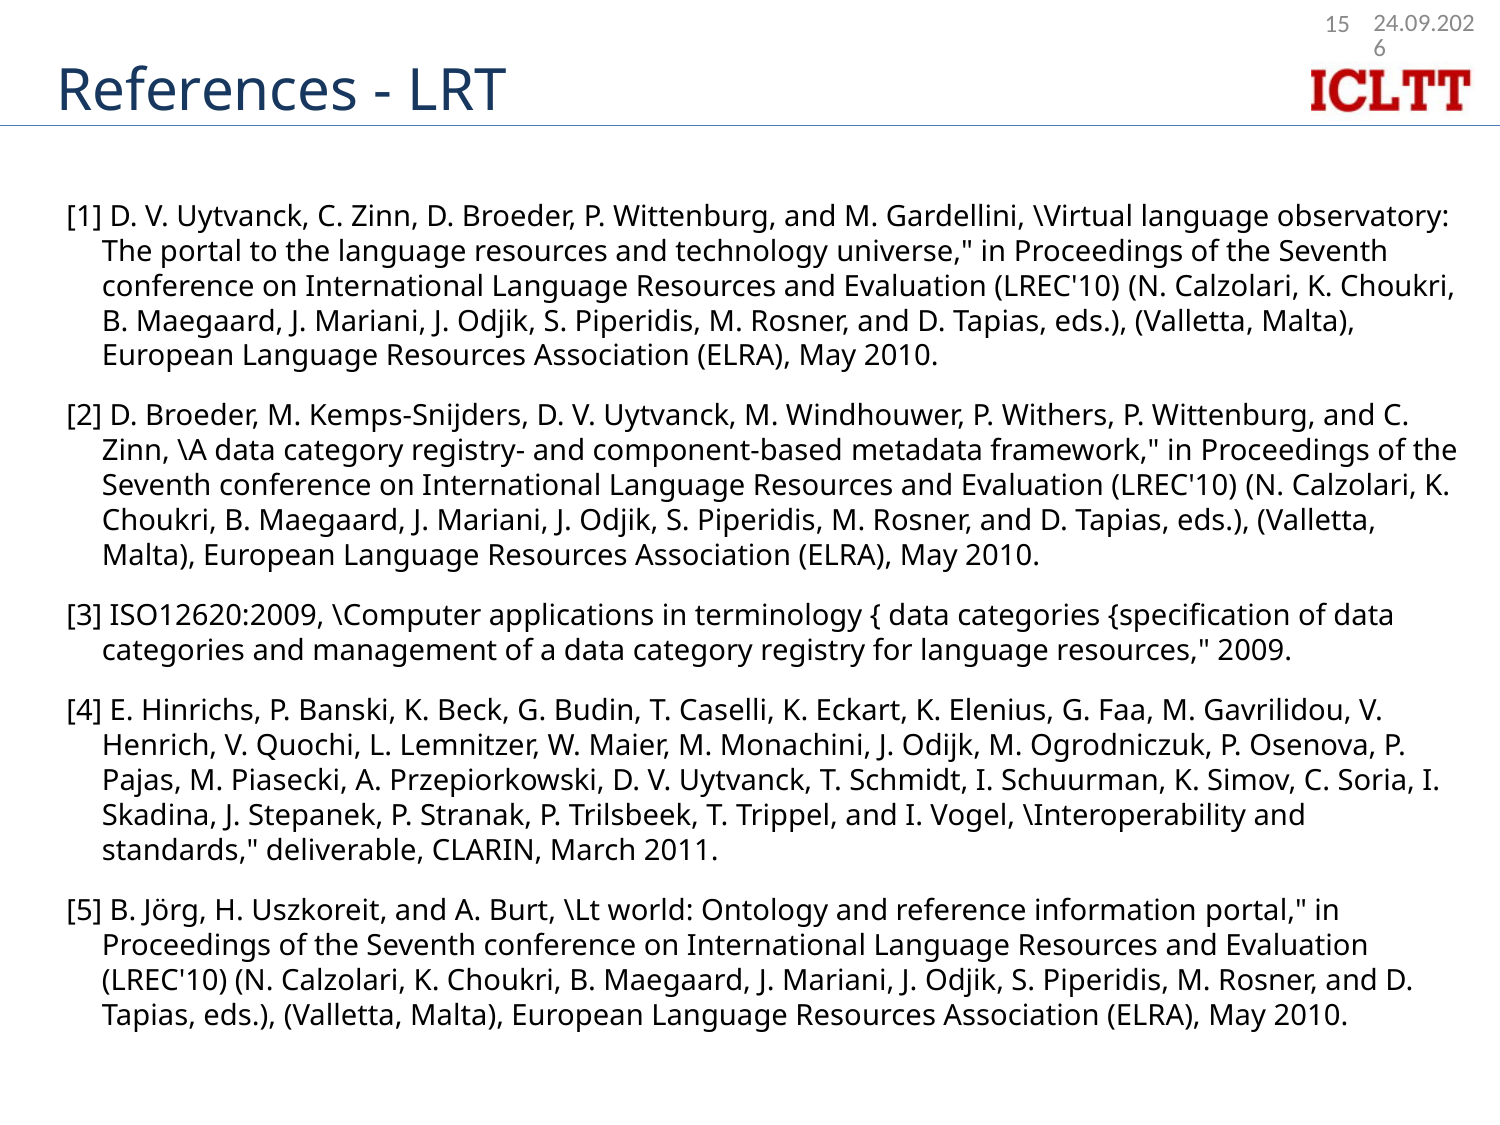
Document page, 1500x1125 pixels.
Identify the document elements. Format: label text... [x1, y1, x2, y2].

picture [1426, 61, 1475, 121]
title References - LRT [41, 45, 1426, 126]
list [1] D. V. Uytvanck, C. Zinn, D. Broeder, P. Wittenburg, and M. Gardellini, \Virtual language observatory: The portal to the language resources and technology universe," in Proceedings of the Seventh conference on International Language Resources and Evaluation (LREC'10) (N. Calzolari, K. Choukri, B. Maegaard, J. Mariani, J. Odjik, S. Piperidis, M. Rosner, and D. Tapias, eds.), (Valletta, Malta), European Language Resources Association (ELRA), May 2010. [2] D. Broeder, M. Kemps-Snijders, D. V. Uytvanck, M. Windhouwer, P. Withers, P. Wittenburg, and C. Zinn, \A data category registry- and component-based metadata framework," in Proceedings of the Seventh conference on International Language Resources and Evaluation (LREC'10) (N. Calzolari, K. Choukri, B. Maegaard, J. Mariani, J. Odjik, S. Piperidis, M. Rosner, and D. Tapias, eds.), (Valletta, Malta), European Language Resources Association (ELRA), May 2010. [3] ISO12620:2009, \Computer applications in terminology { data categories {specification of data categories and management of a data category registry for language resources," 2009. [4] E. Hinrichs, P. Banski, K. Beck, G. Budin, T. Caselli, K. Eckart, K. Elenius, G. Faa, M. Gavrilidou, V. Henrich, V. Quochi, L. Lemnitzer, W. Maier, M. Monachini, J. Odijk, M. Ogrodniczuk, P. Osenova, P. Pajas, M. Piasecki, A. Przepiorkowski, D. V. Uytvanck, T. Schmidt, I. Schuurman, K. Simov, C. Soria, I. Skadina, J. Stepanek, P. Stranak, P. Trilsbeek, T. Trippel, and I. Vogel, \Interoperability and standards," deliverable, CLARIN, March 2011. [5] B. Jörg, H. Uszkoreit, and A. Burt, \Lt world: Ontology and reference information portal," in Proceedings of the Seventh conference on International Language Resources and Evaluation (LREC'10) (N. Calzolari, K. Choukri, B. Maegaard, J. Mariani, J. Odjik, S. Piperidis, M. Rosner, and D. Tapias, eds.), (Valletta, Malta), European Language Resources Association (ELRA), May 2010. [51, 189, 1477, 1125]
